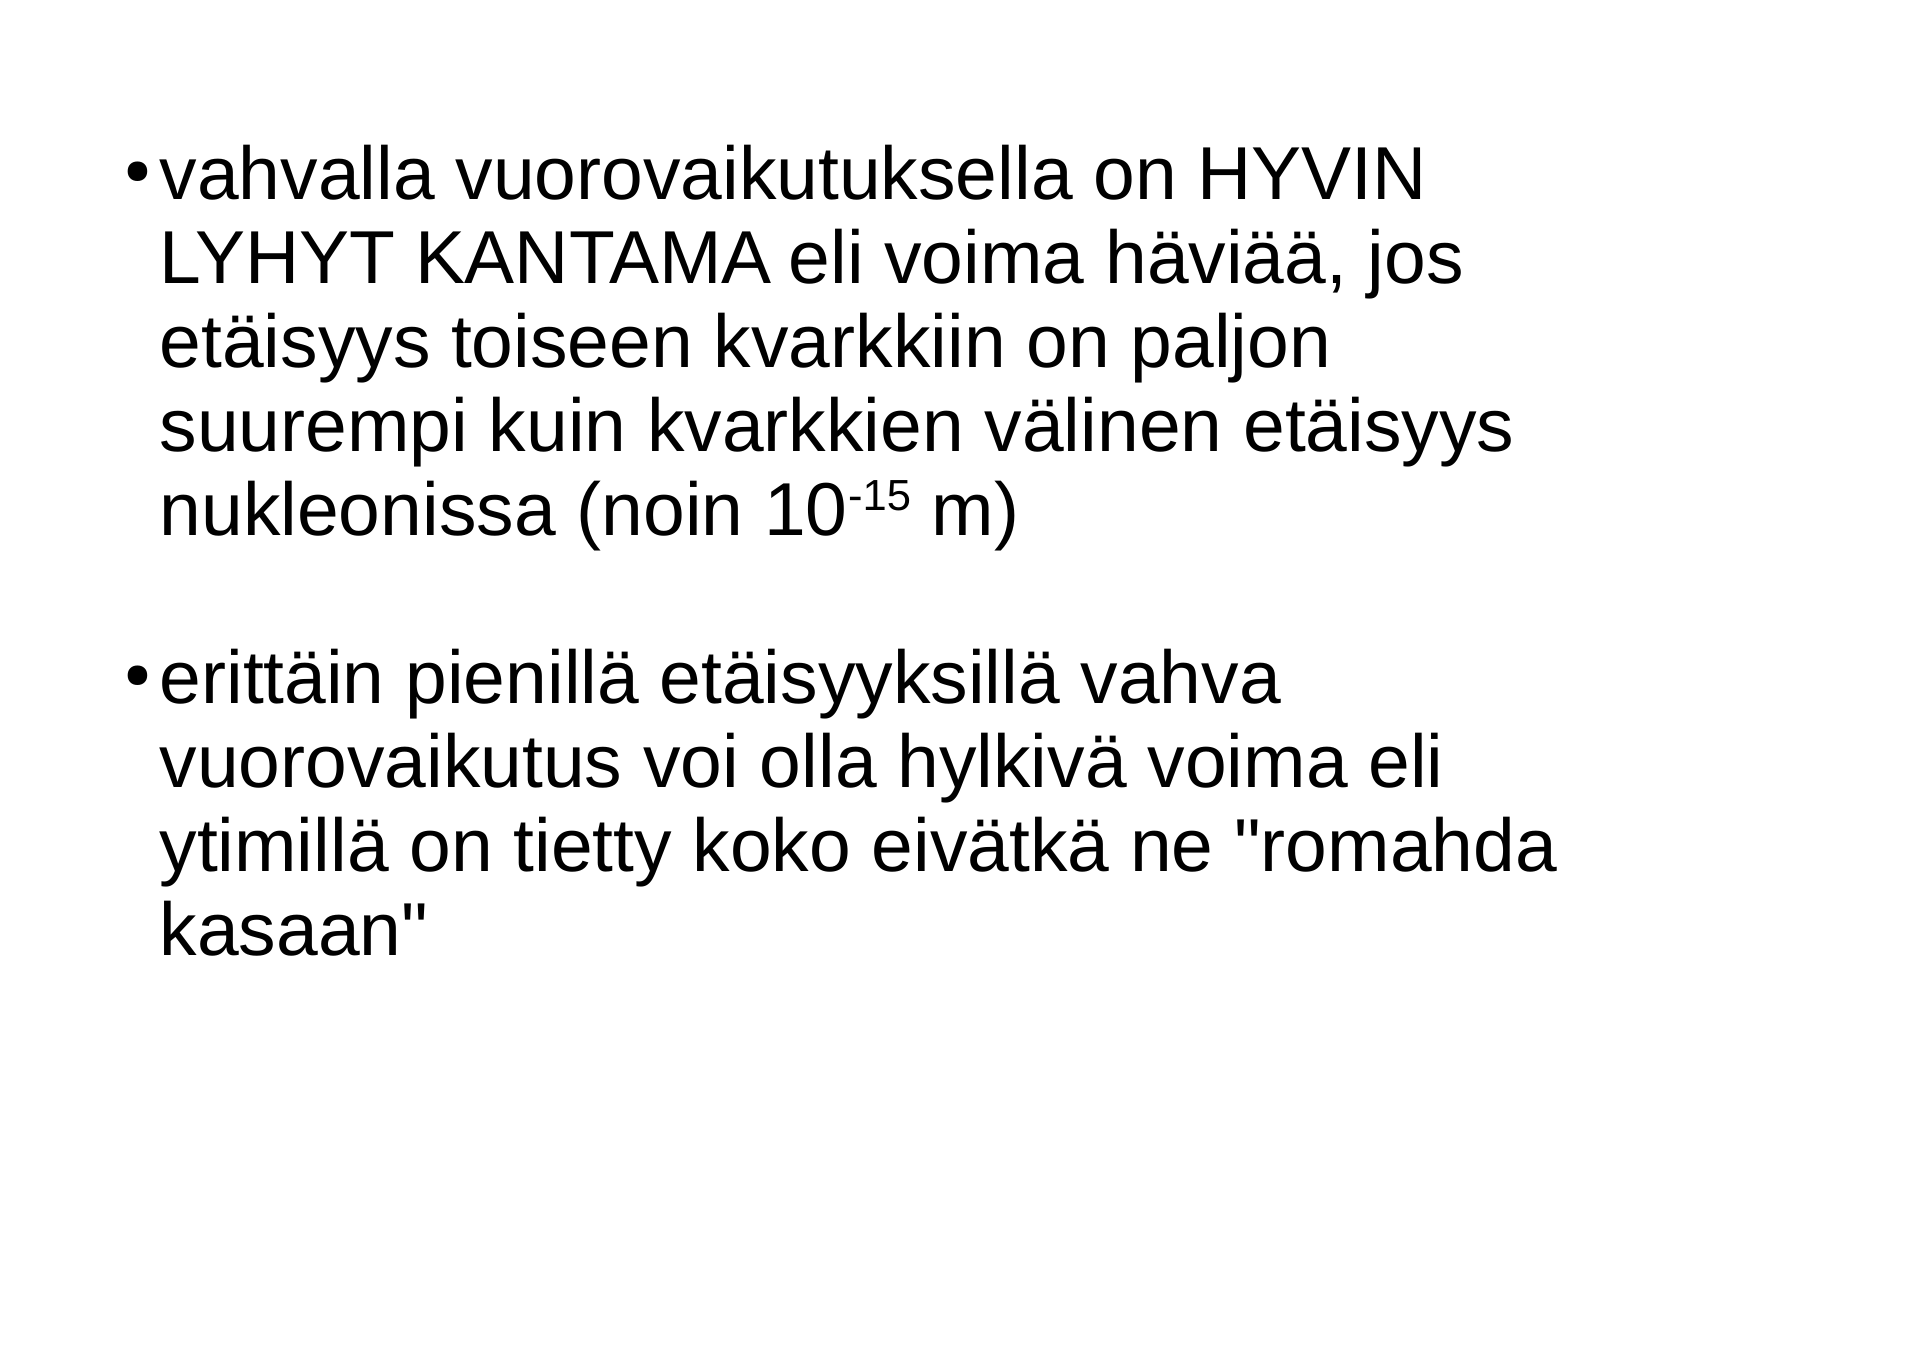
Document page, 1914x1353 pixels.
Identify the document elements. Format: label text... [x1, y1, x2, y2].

text_box vahvalla vuorovaikutuksella on HYVIN LYHYT KANTAMA eli voima häviää, jos etäisyys toiseen kvarkkiin on paljon suurempi kuin kvarkkien välinen etäisyys nukleonissa (noin 10-15 m) erittäin pienillä etäisyyksillä vahva vuorovaikutus voi olla hylkivä voima eli ytimillä on tietty koko eivätkä ne "romahda kasaan" [109, 124, 1676, 1057]
